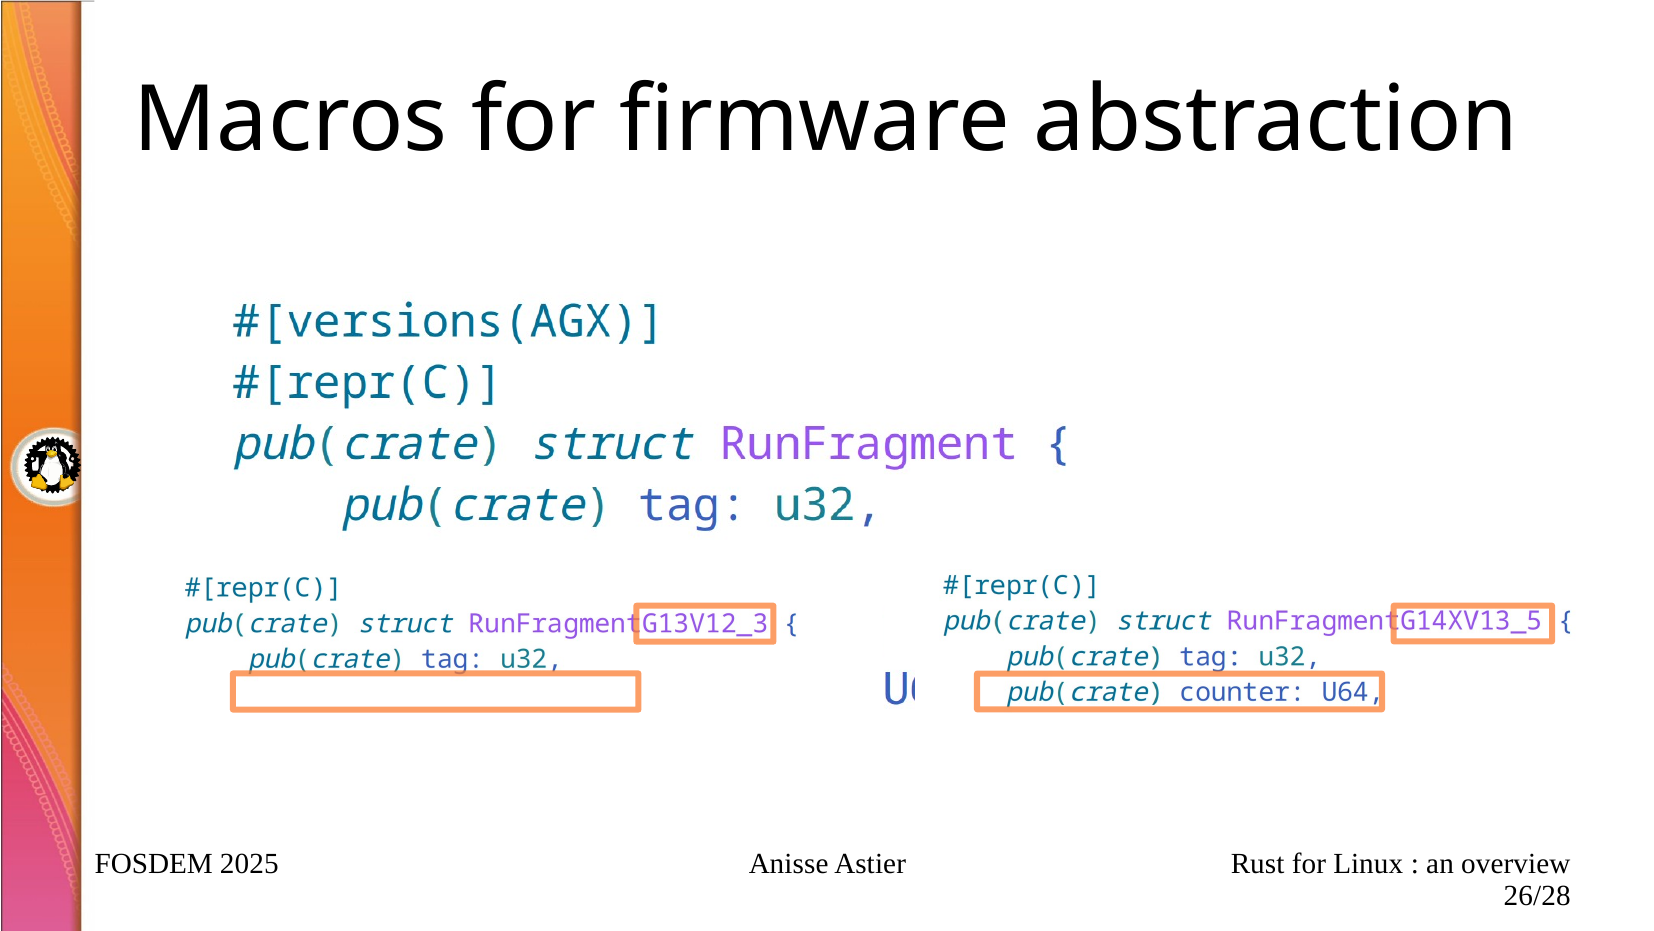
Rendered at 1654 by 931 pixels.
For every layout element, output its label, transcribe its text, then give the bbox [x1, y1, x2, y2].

title Macros for firmware abstraction [82, 37, 1571, 193]
picture [2, 2, 95, 931]
picture [161, 239, 1636, 757]
